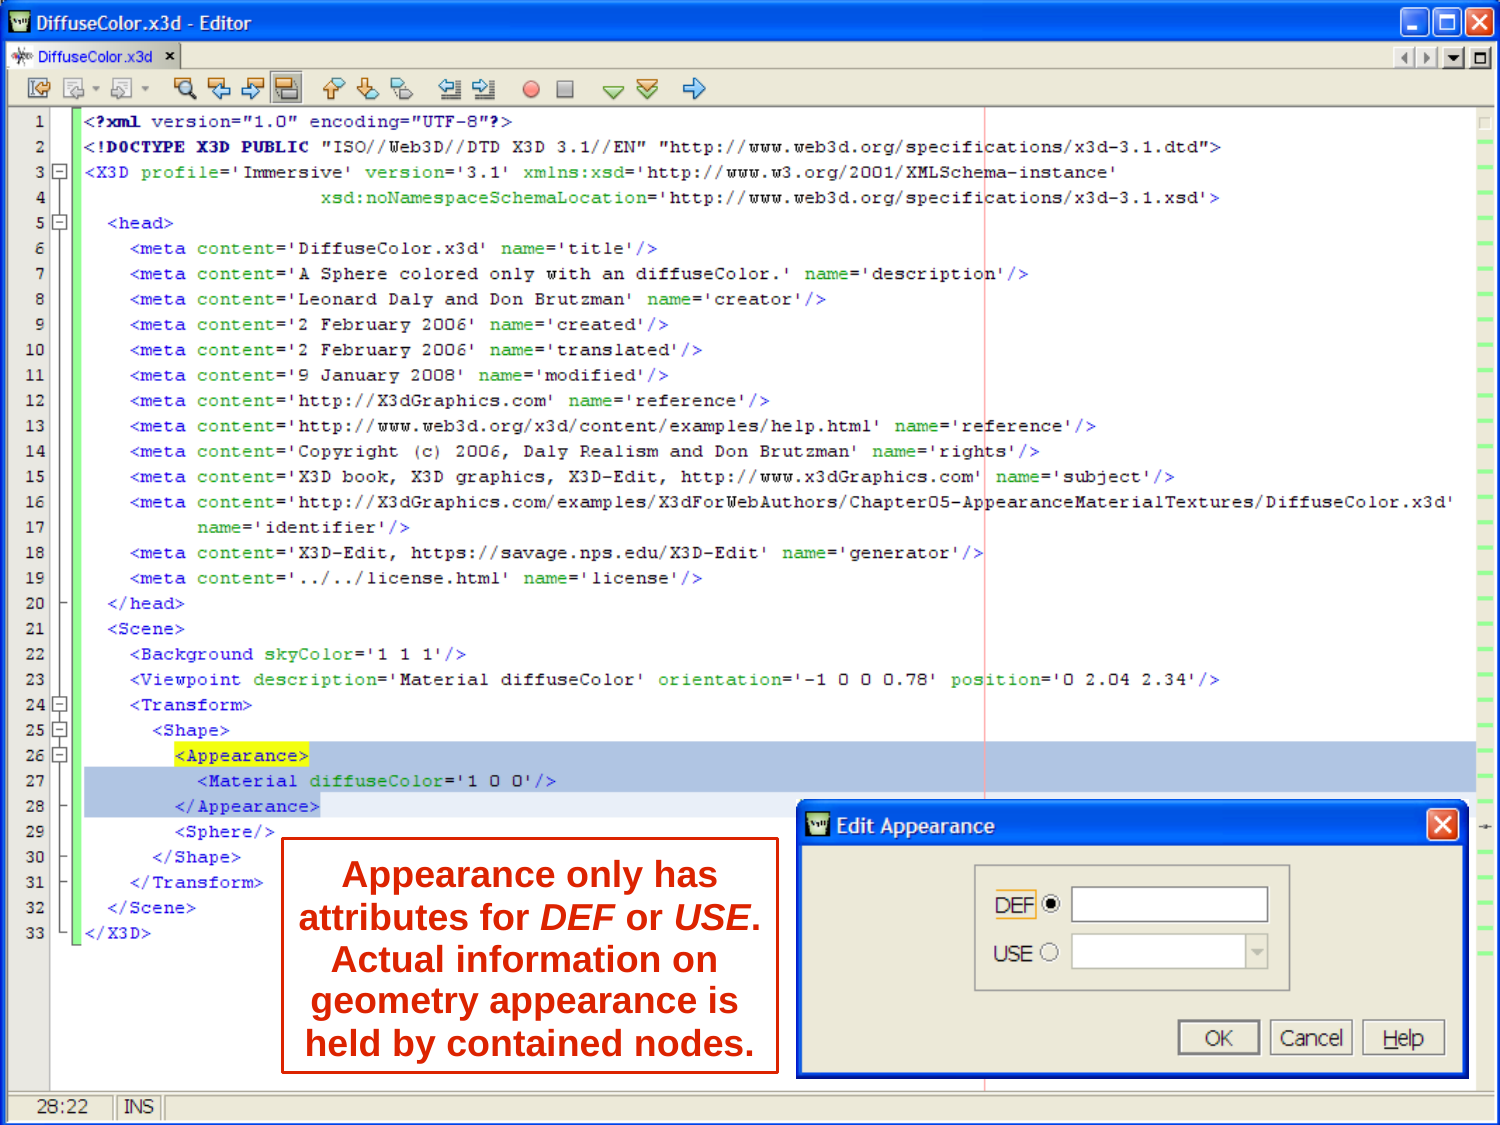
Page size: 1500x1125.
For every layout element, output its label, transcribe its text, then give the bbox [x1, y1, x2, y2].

picture [0, 0, 1500, 1125]
text_box Appearance only has attributes for DEF or USE. Actual information on geometry appearance is held by contained nodes. [282, 838, 778, 1073]
